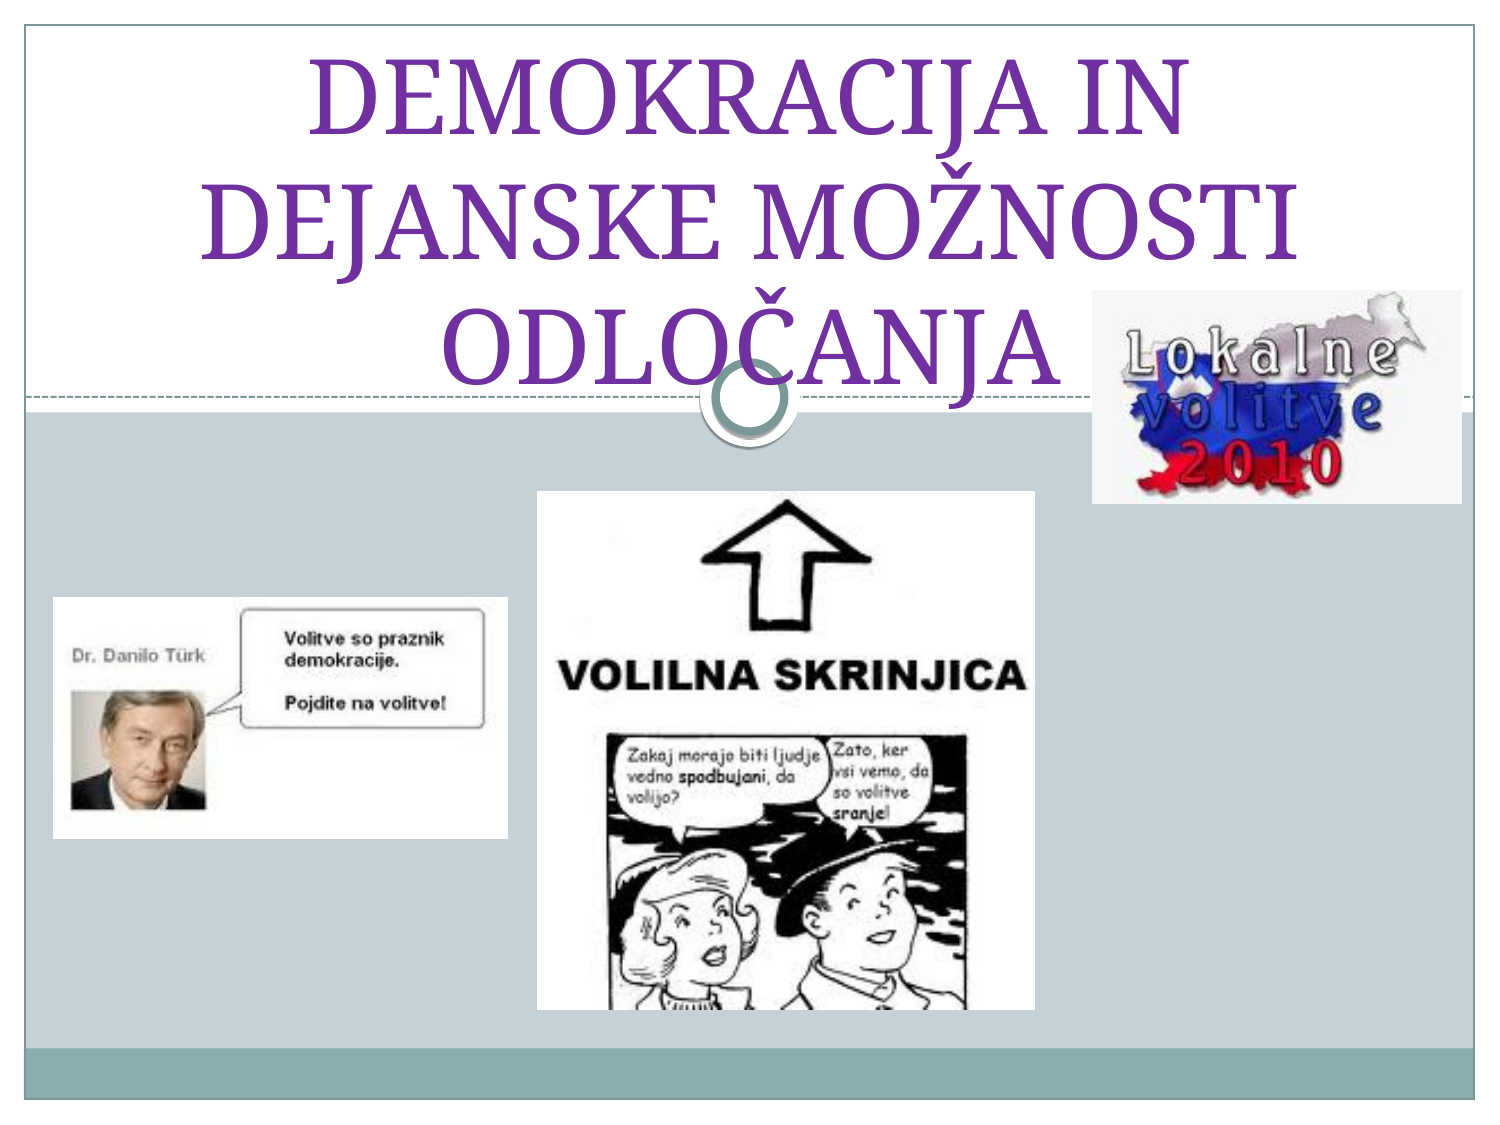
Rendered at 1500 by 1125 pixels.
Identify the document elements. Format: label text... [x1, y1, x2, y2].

picture [537, 491, 1035, 1010]
title DEMOKRACIJA IN DEJANSKE MOŽNOSTI ODLOČANJA [112, 125, 1388, 413]
picture [1092, 290, 1462, 504]
picture [53, 597, 508, 839]
